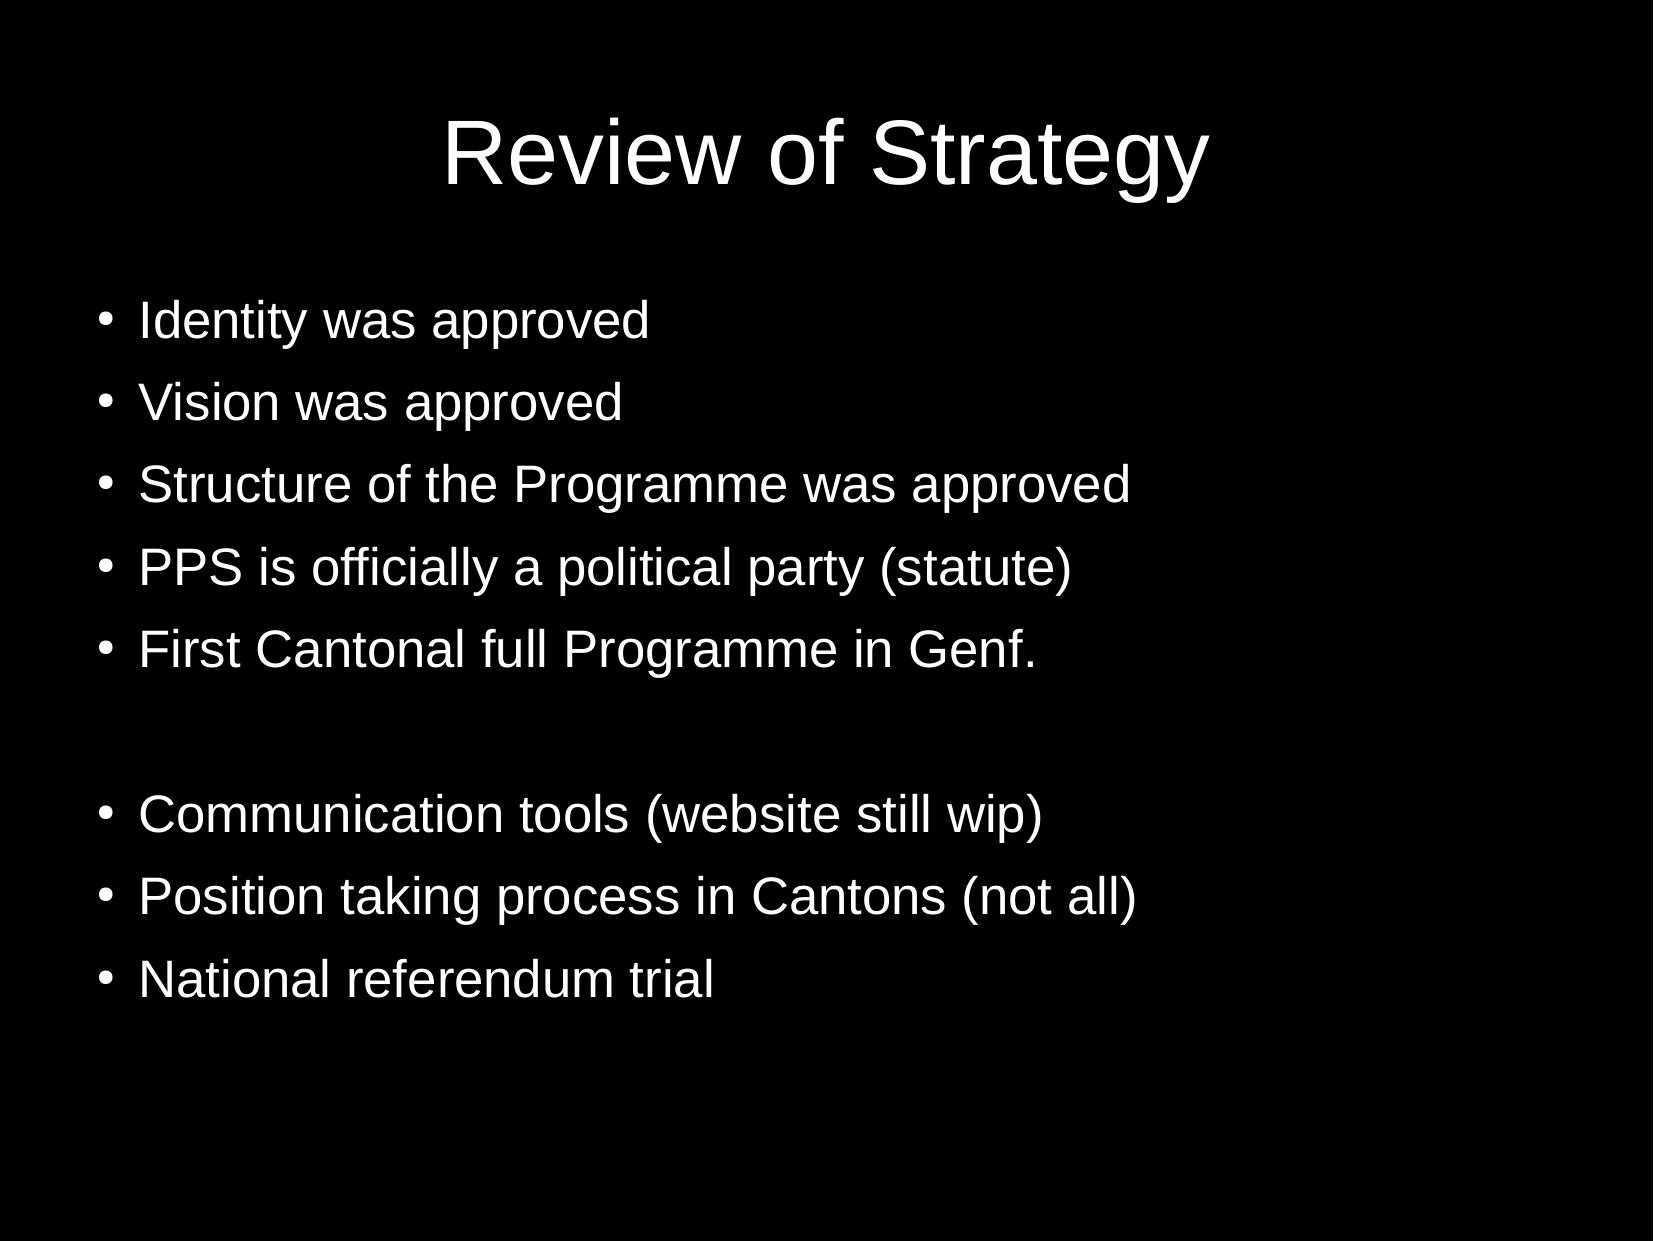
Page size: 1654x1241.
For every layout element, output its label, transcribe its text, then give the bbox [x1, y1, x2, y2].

title Review of Strategy [82, 49, 1571, 257]
list Identity was approved Vision was approved Structure of the Programme was approved PPS is officially a political party (statute) First Cantonal full Programme in Genf. Communication tools (website still wip) Position taking process in Cantons (not all) National referendum trial [82, 290, 1571, 1010]
